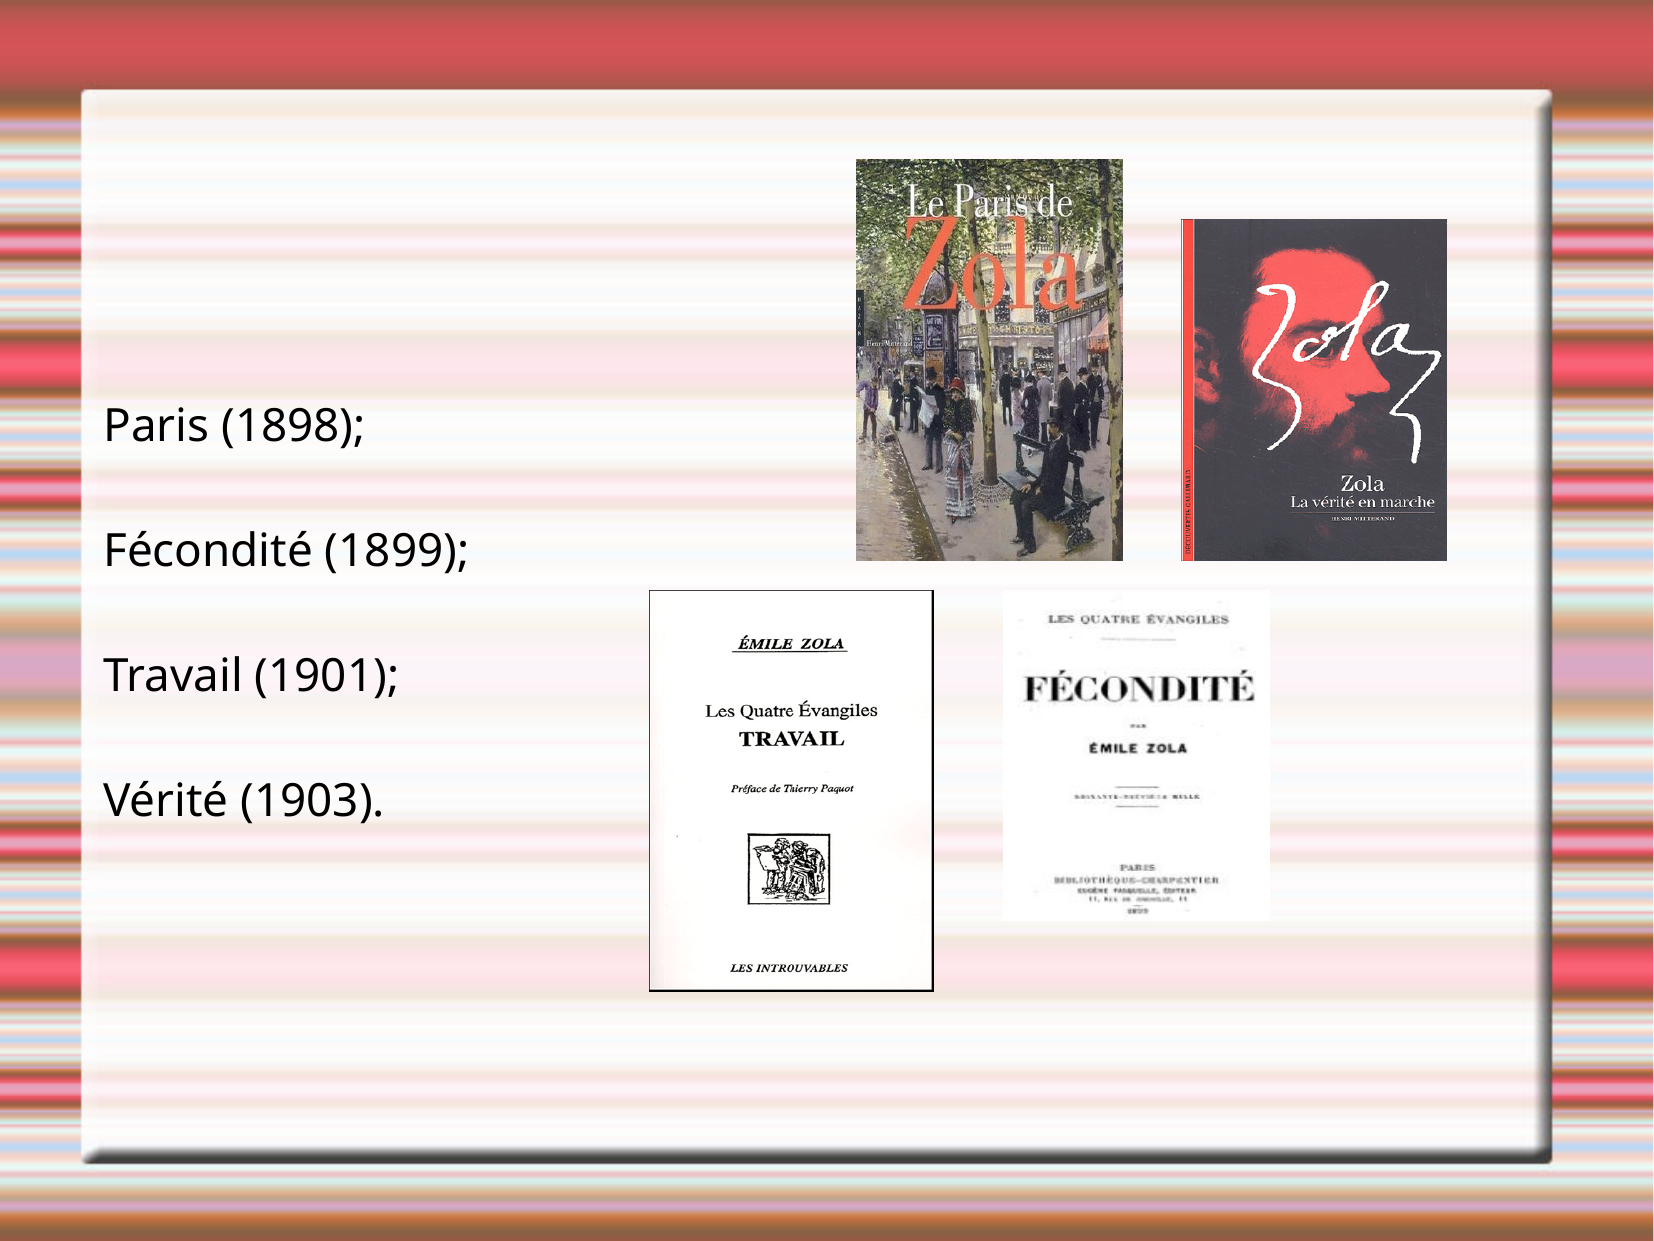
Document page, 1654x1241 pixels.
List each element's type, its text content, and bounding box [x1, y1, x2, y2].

text_box Paris (1898); Fécondité (1899); Travail (1901); Vérité (1903). [88, 111, 650, 746]
picture [0, 0, 1654, 1241]
